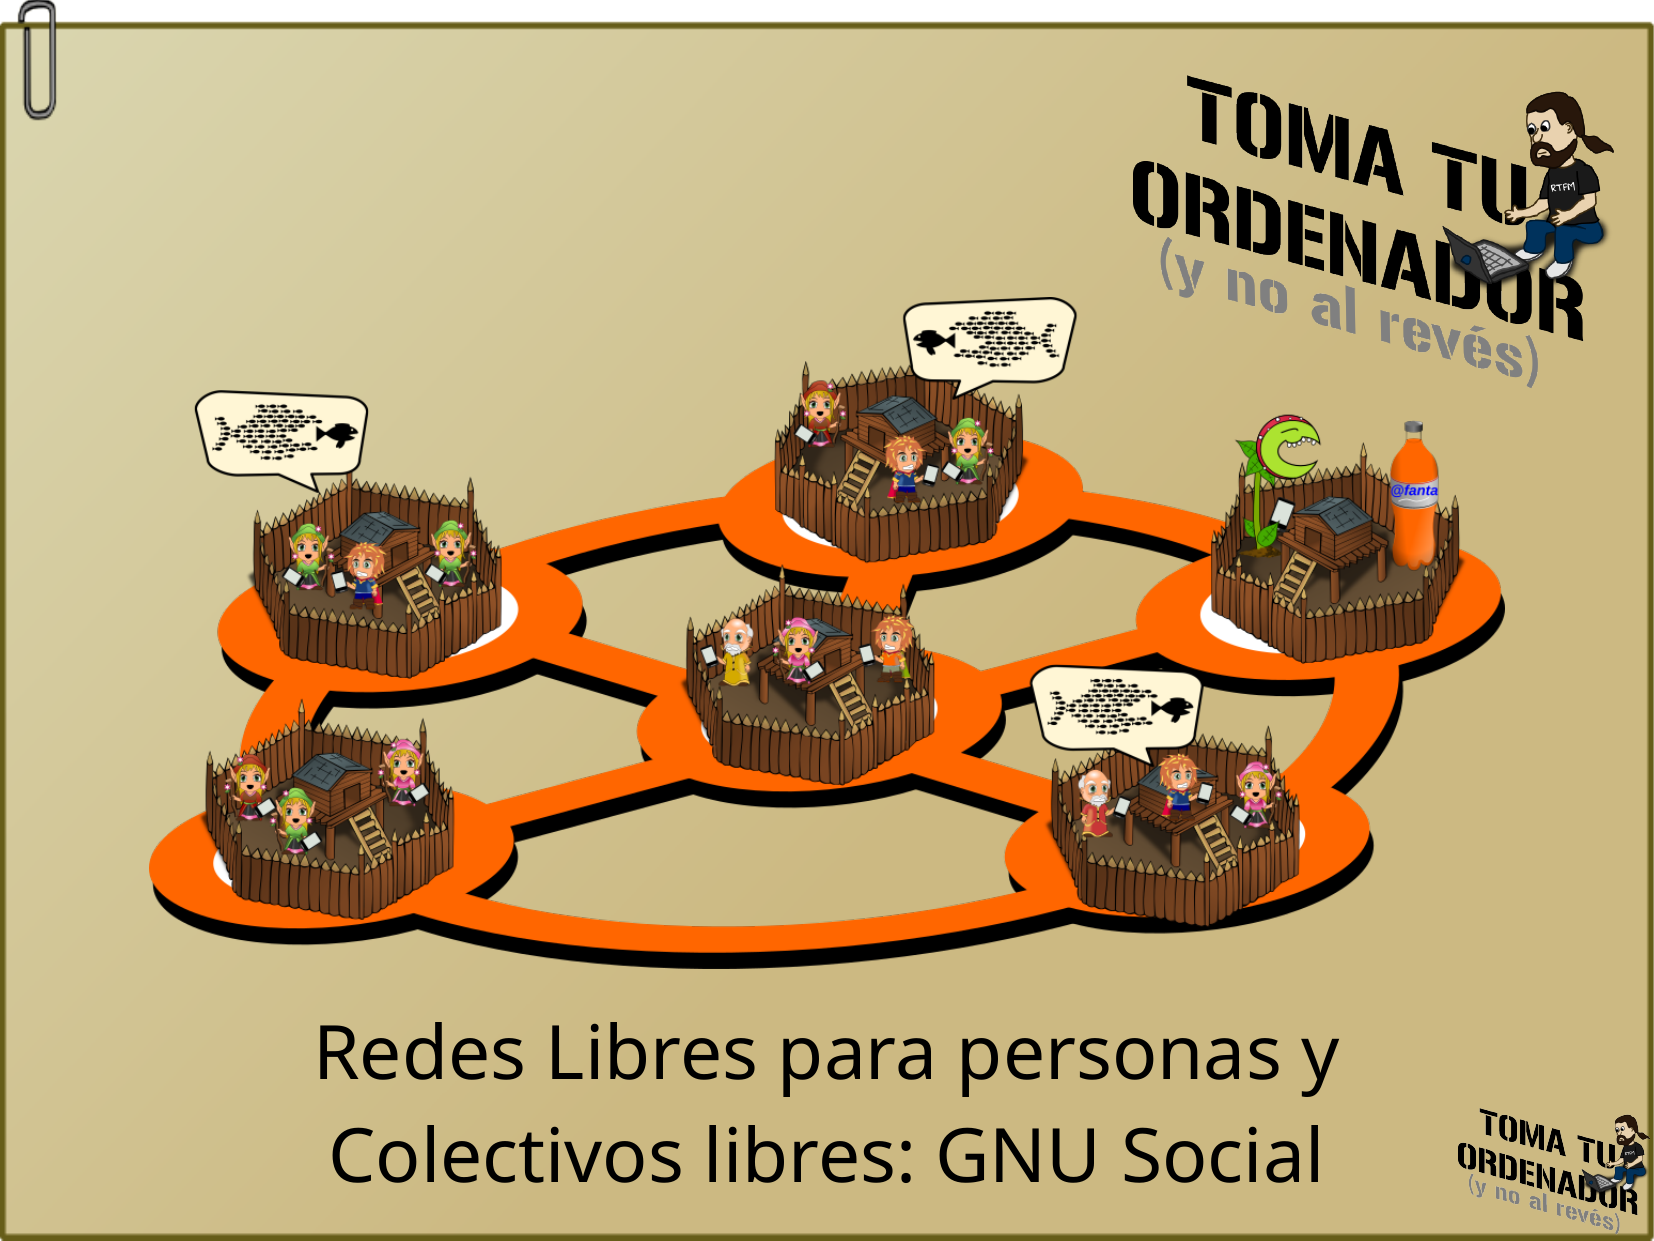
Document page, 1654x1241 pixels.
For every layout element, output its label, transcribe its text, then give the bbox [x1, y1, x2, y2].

text_box Redes Libres para personas y Colectivos libres: GNU Social [17, 992, 1636, 1186]
picture [0, 0, 1654, 1241]
